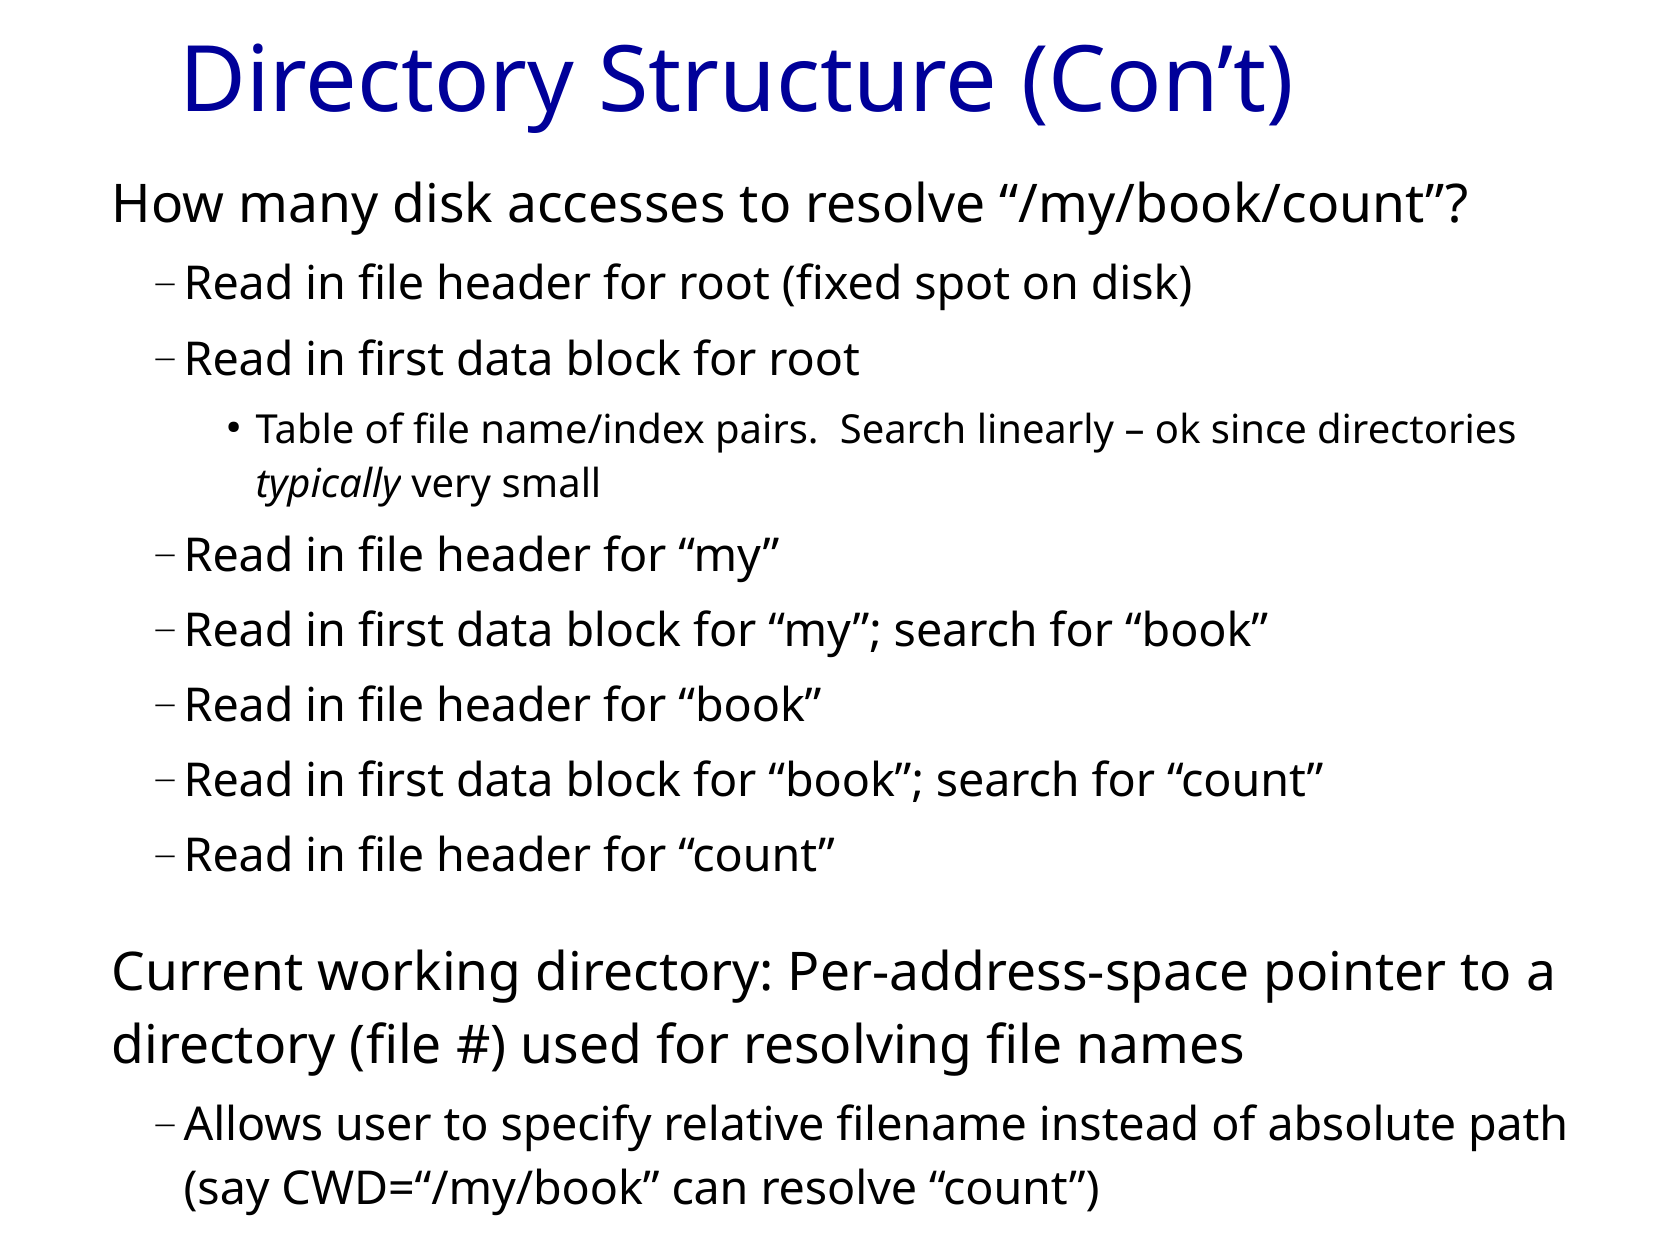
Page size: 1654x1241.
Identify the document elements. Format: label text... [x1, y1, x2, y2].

title Directory Structure (Con’t) [179, 0, 1475, 165]
list How many disk accesses to resolve “/my/book/count”? Read in file header for root (fixed spot on disk) Read in first data block for root Table of file name/index pairs. Search linearly – ok since directories typically very small Read in file header for “my” Read in first data block for “my”; search for “book” Read in file header for “book” Read in first data block for “book”; search for “count” Read in file header for “count” Current working directory: Per-address-space pointer to a directory (file #) used for resolving file names Allows user to specify relative filename instead of absolute path (say CWD=“/my/book” can resolve “count”) [82, 165, 1571, 1241]
